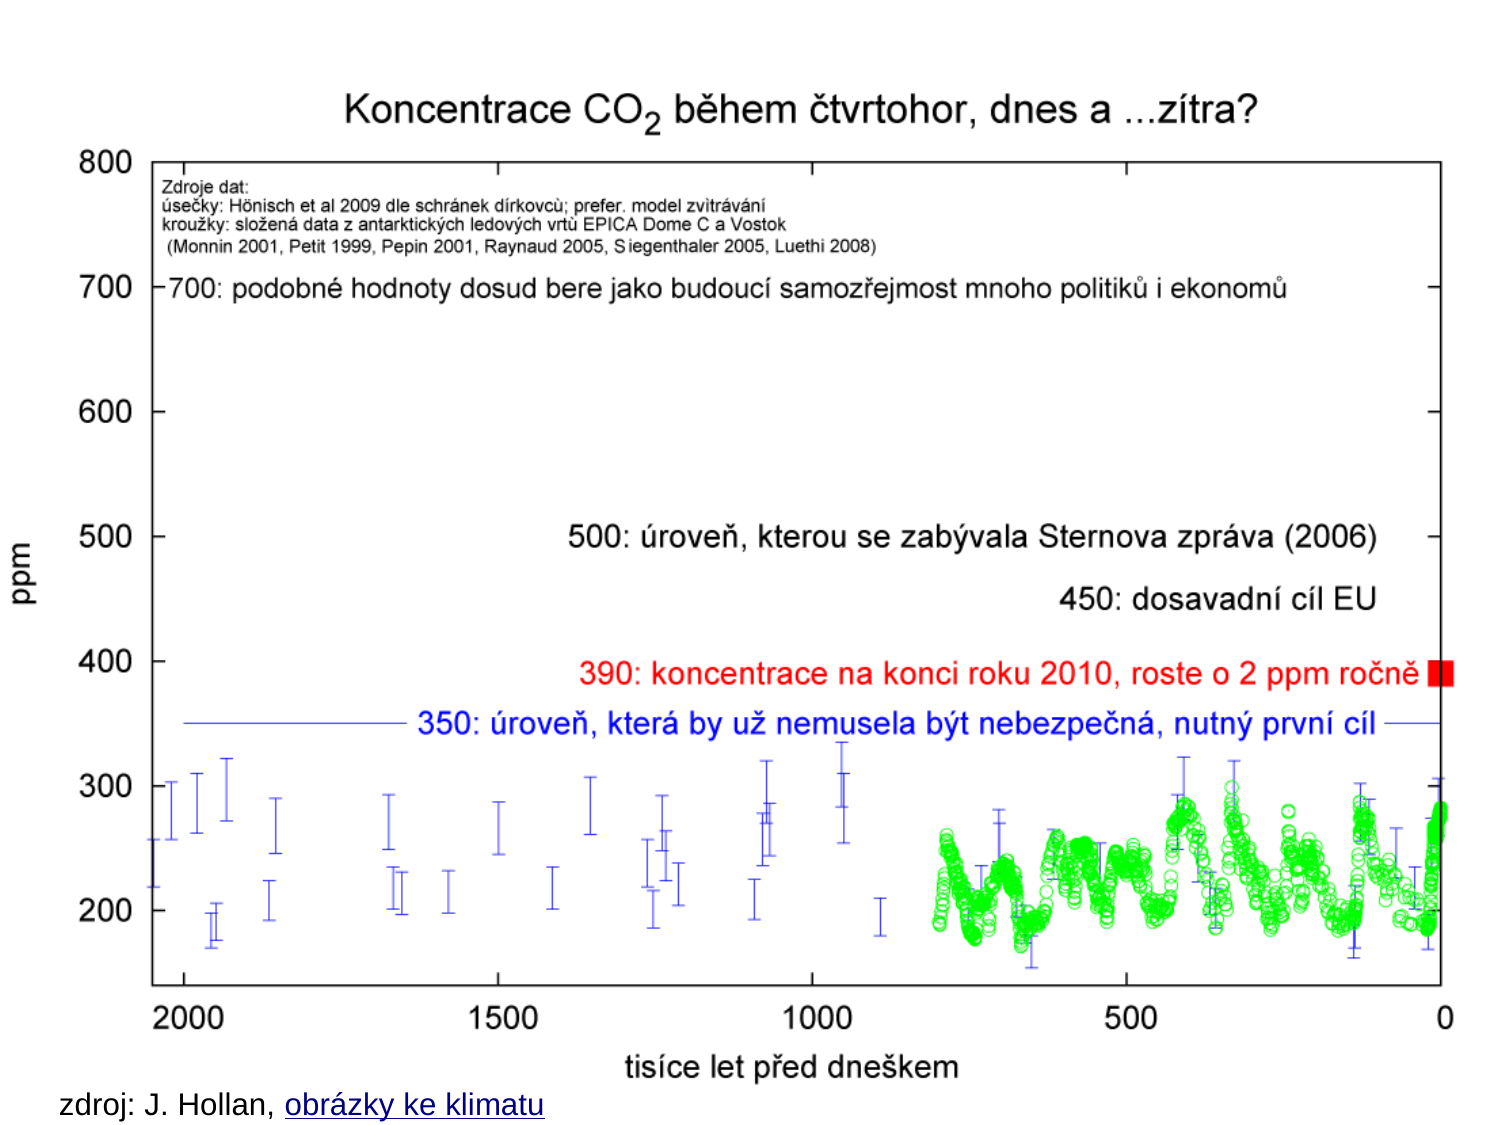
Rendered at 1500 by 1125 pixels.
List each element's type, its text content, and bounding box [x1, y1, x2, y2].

title zdroj: J. Hollan, obrázky ke klimatu [59, 1087, 575, 1125]
picture [0, 88, 1500, 1089]
